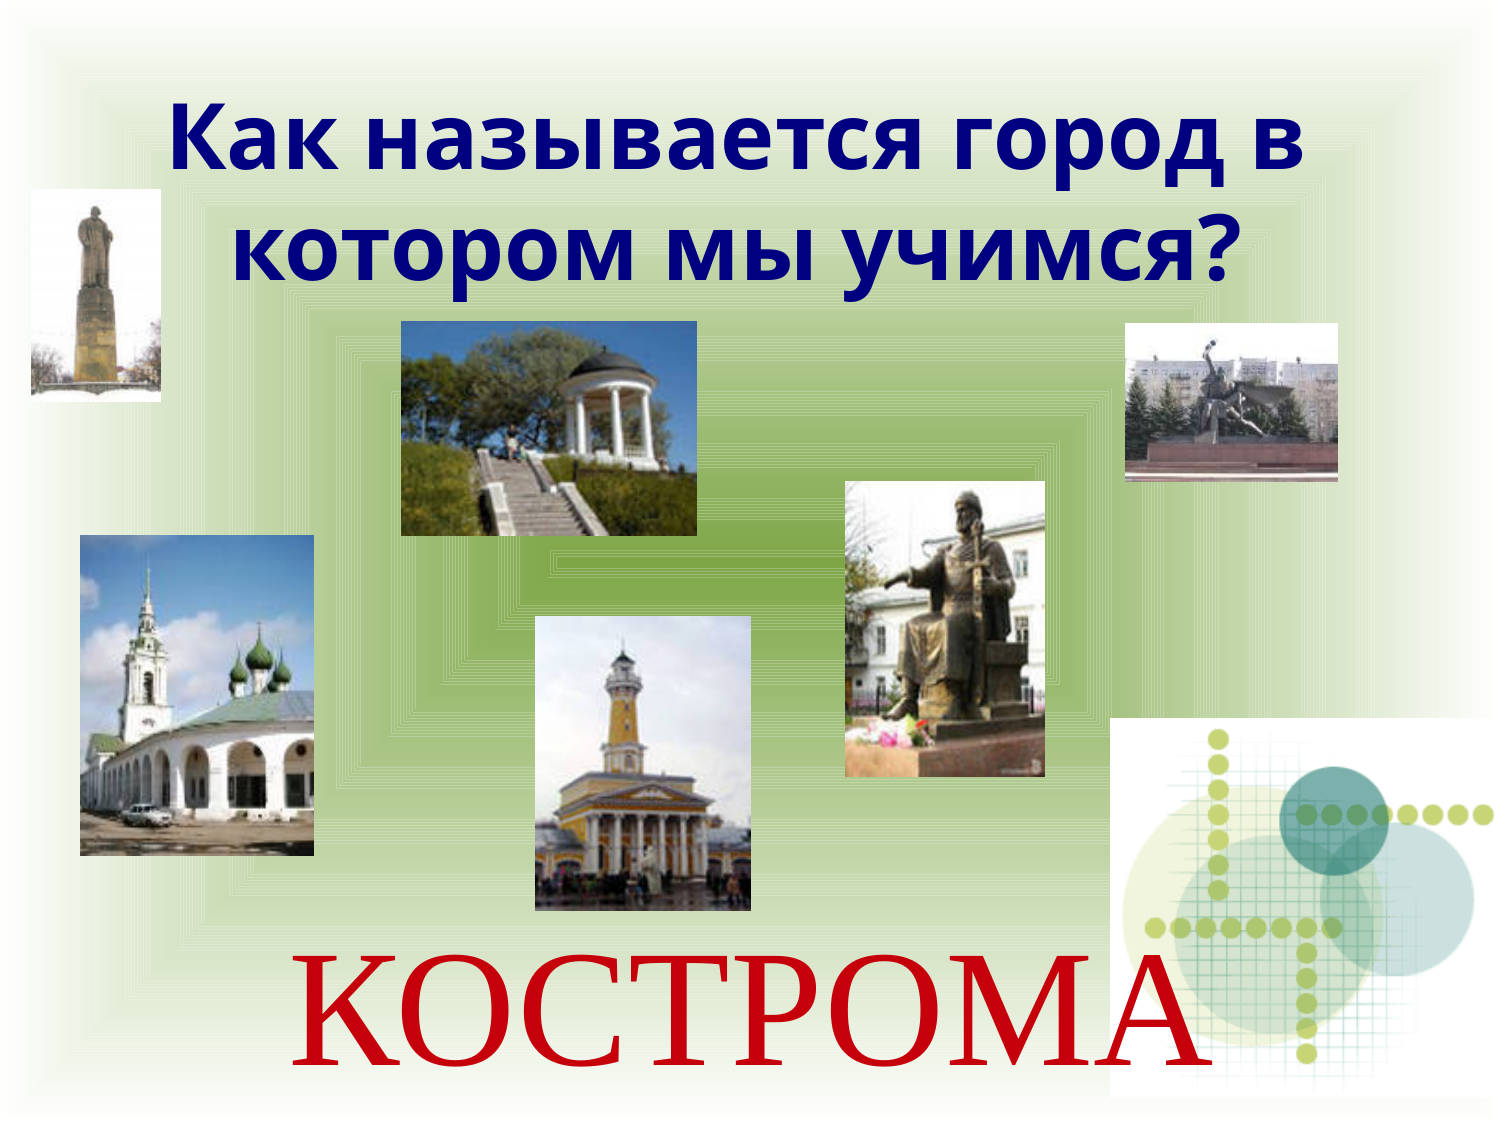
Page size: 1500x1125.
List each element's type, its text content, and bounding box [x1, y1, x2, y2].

text_box Как называется город в котором мы учимся? [26, 76, 1447, 299]
picture [401, 321, 697, 536]
picture [80, 535, 314, 856]
picture [31, 189, 161, 402]
text_box КОСТРОМА [110, 905, 1392, 1104]
picture [845, 482, 1045, 777]
picture [1125, 323, 1338, 483]
picture [535, 616, 751, 911]
